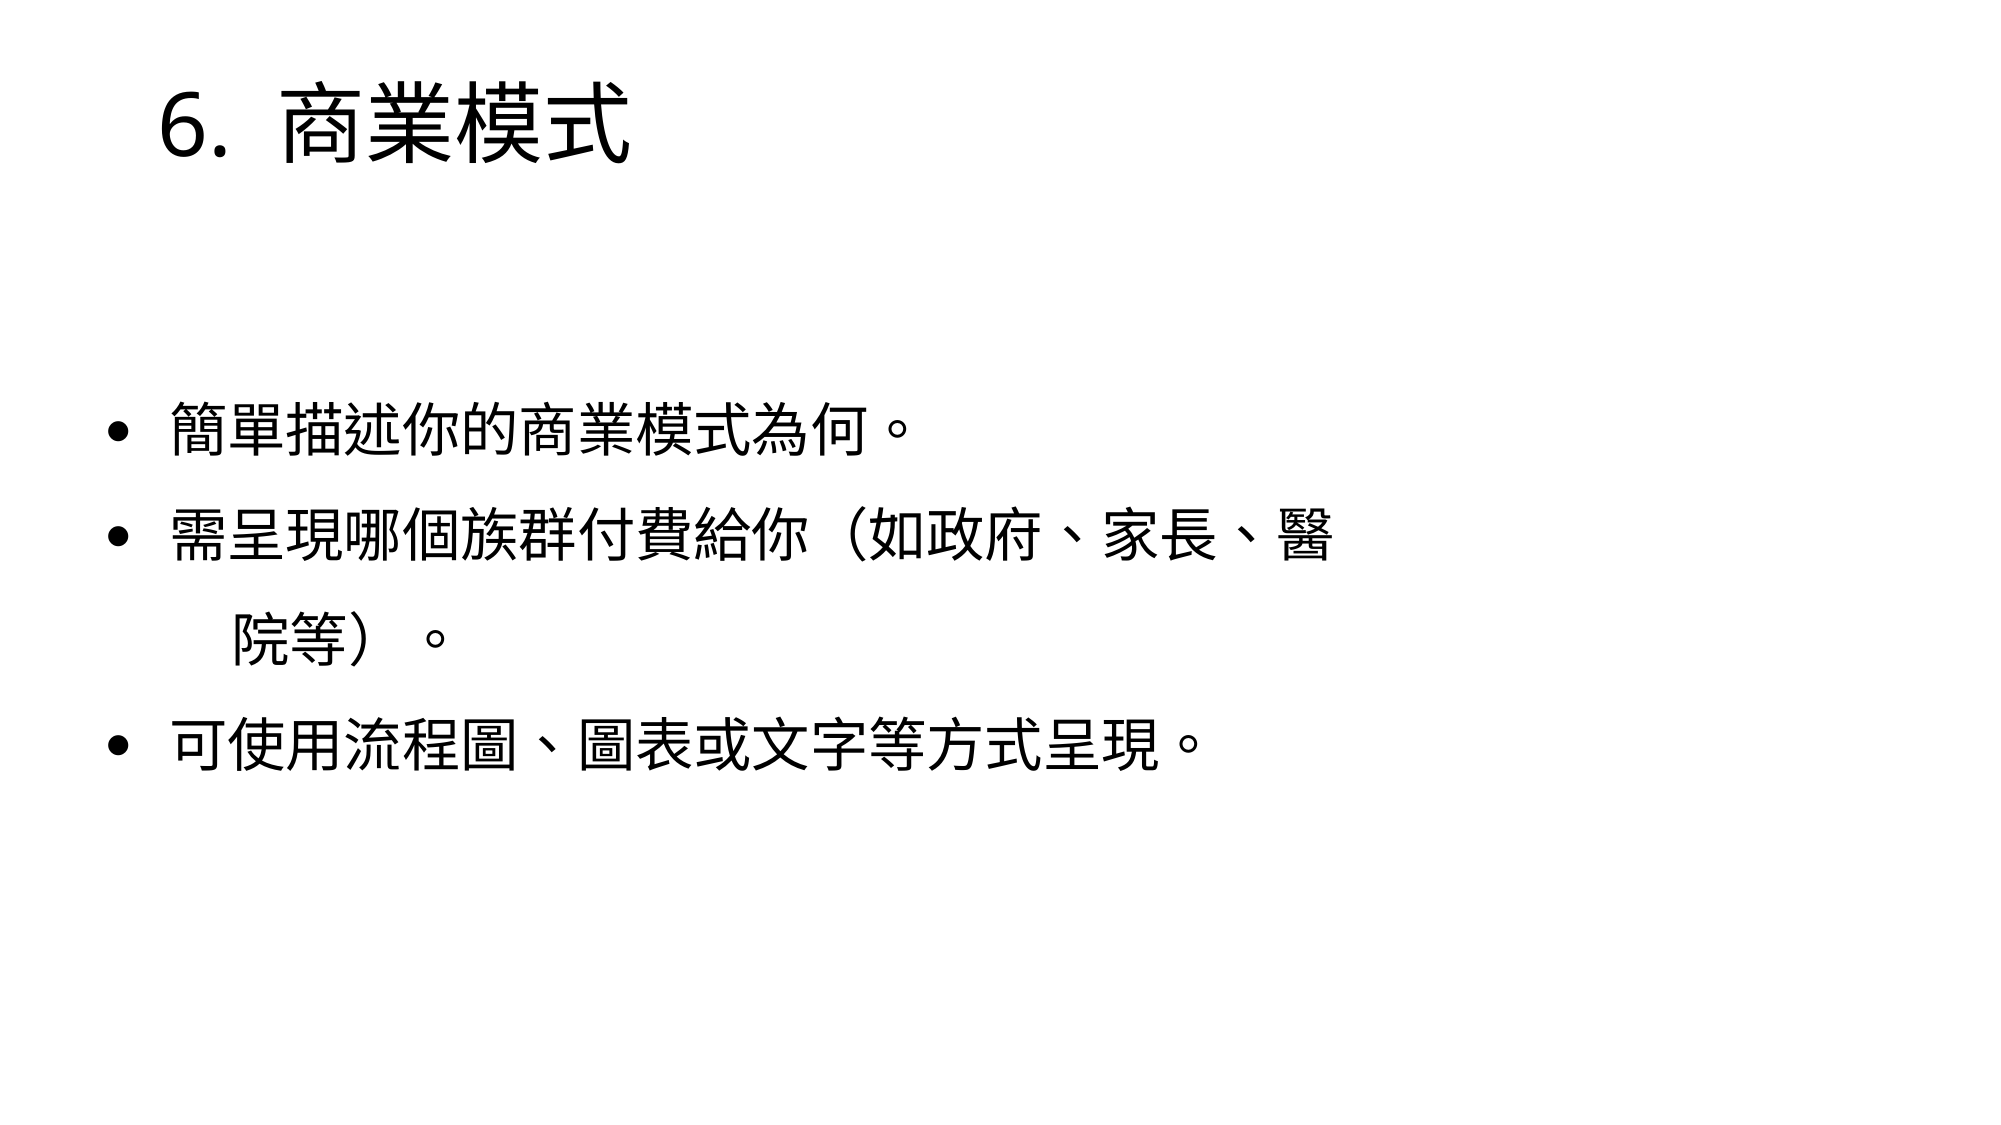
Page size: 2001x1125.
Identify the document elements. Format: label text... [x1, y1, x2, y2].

text_box 簡單描述你的商業模式為何。 需呈現哪個族群付費給你（如政府、家長、醫院等）。 可使用流程圖、圖表或文字等方式呈現。 [86, 338, 1394, 731]
title 6. 商業模式 [137, 59, 1863, 278]
